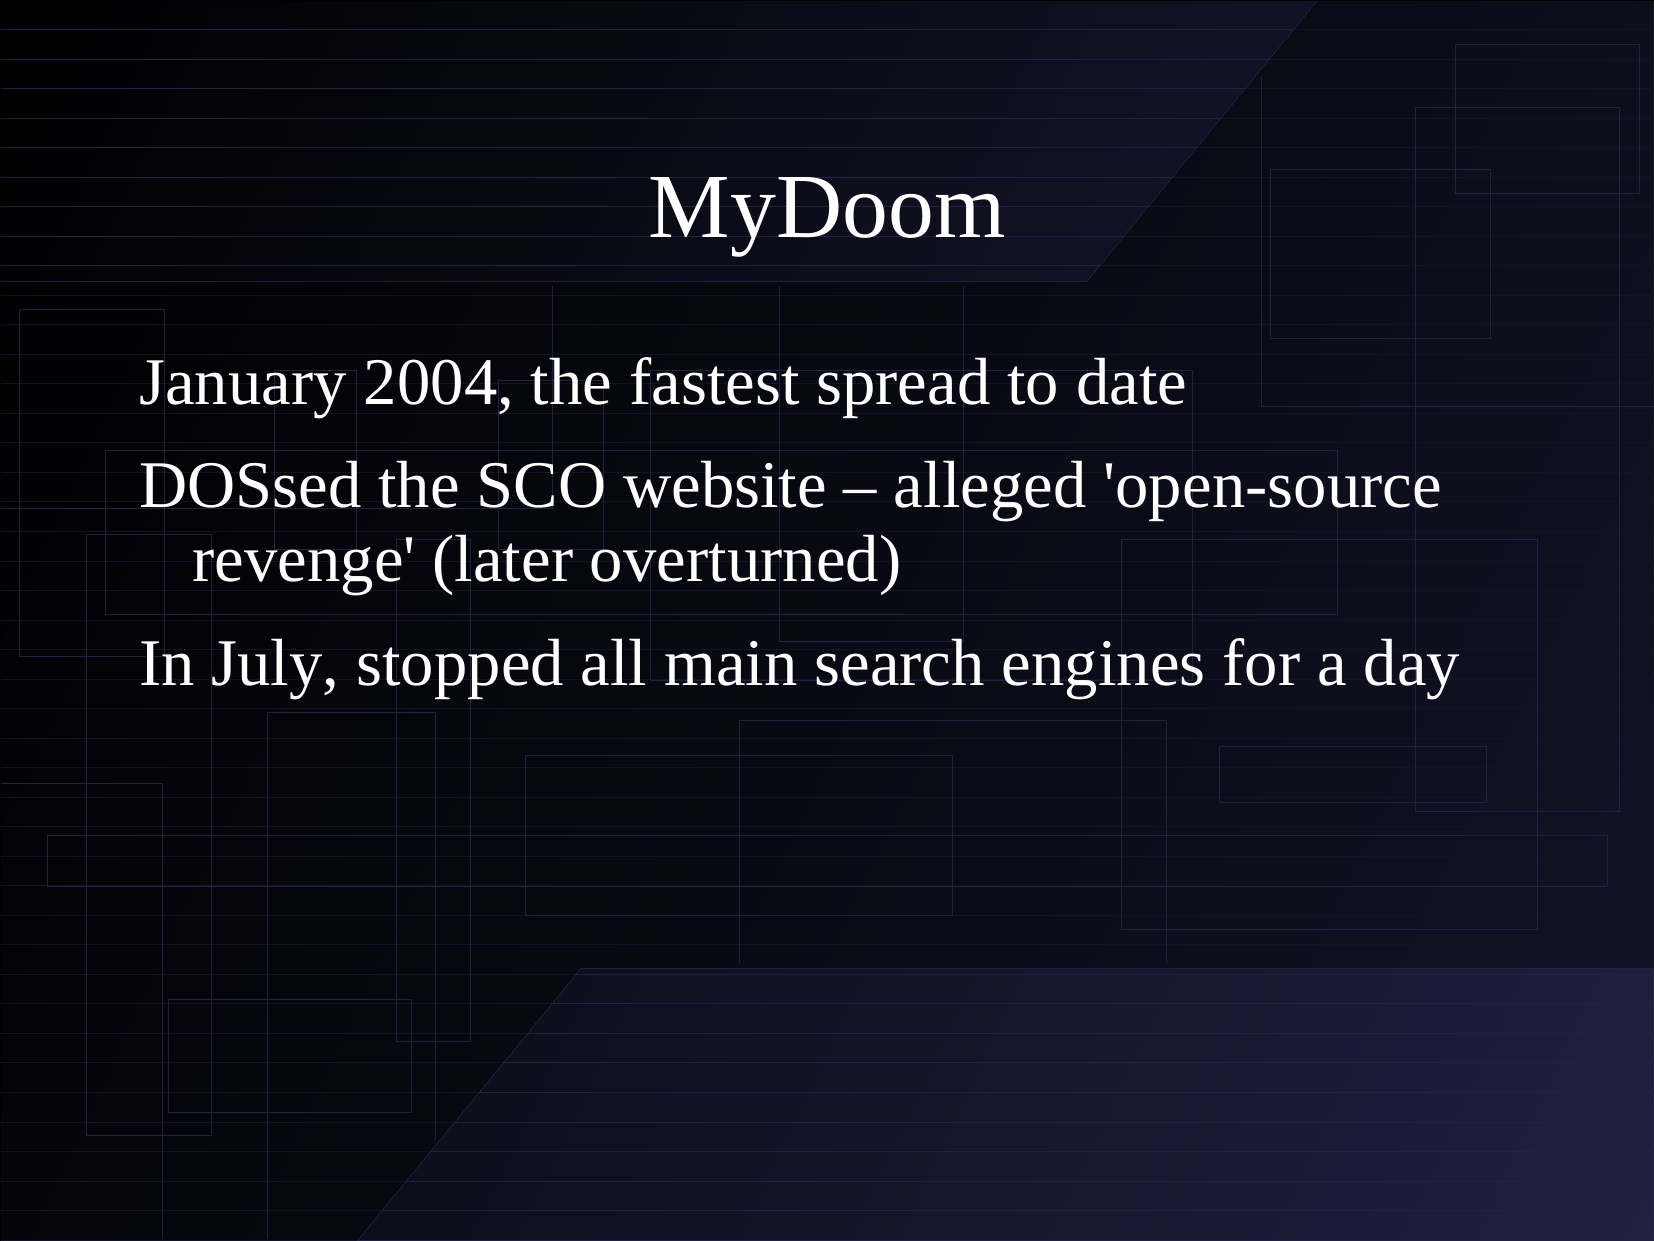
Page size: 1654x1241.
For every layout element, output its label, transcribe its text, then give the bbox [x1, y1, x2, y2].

list January 2004, the fastest spread to date DOSsed the SCO website – alleged 'open-source revenge' (later overturned) In July, stopped all main search engines for a day [121, 344, 1534, 1127]
title MyDoom [121, 102, 1534, 311]
